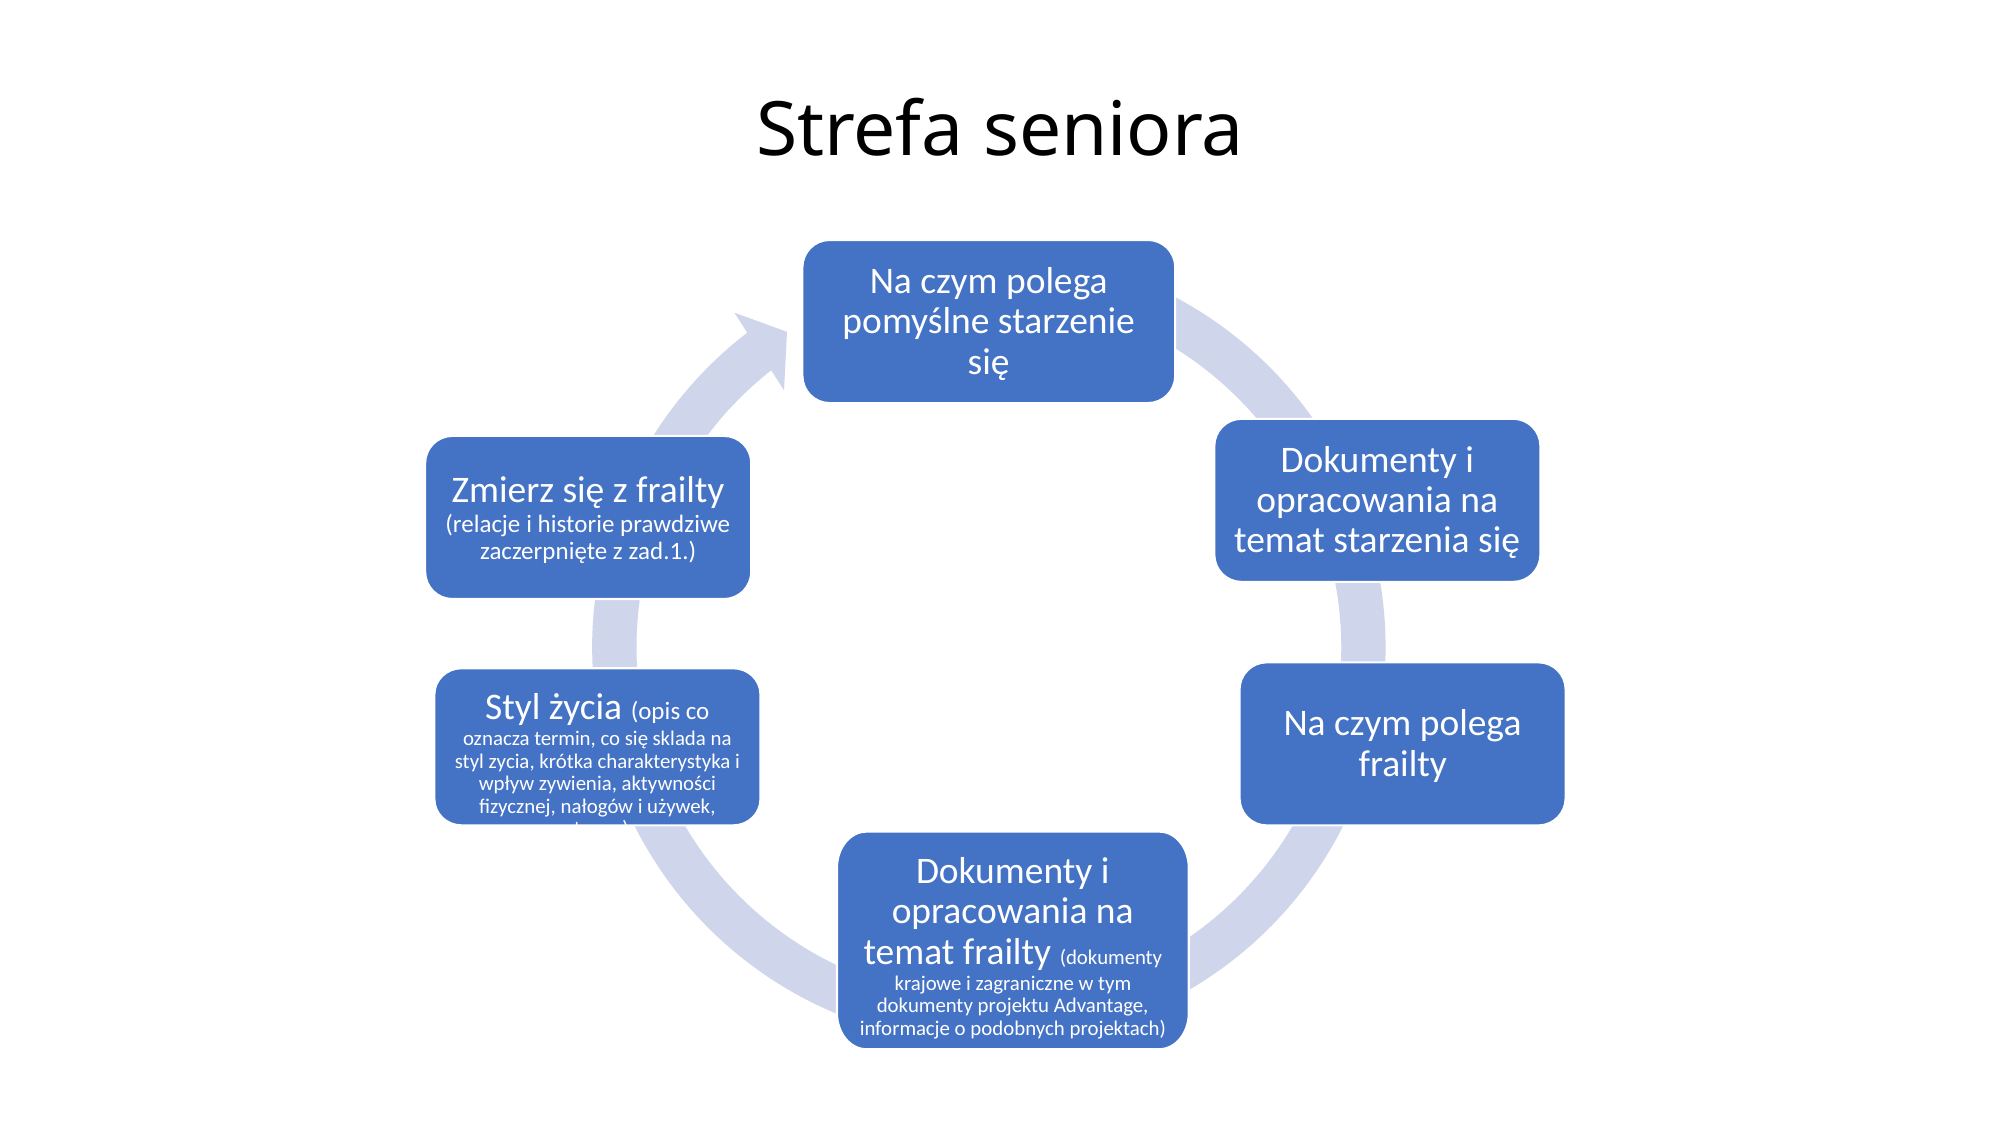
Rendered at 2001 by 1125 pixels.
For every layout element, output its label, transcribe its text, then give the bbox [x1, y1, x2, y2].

text_box [1335, 582, 1386, 662]
text_box [653, 312, 788, 435]
text_box Dokumenty i opracowania na temat starzenia się [1214, 418, 1541, 582]
text_box Styl życia (opis co oznacza termin, co się sklada na styl zycia, krótka charakterystyka i wpływ zywienia, aktywności fizycznej, nałogów i używek, stresu,) [434, 668, 761, 826]
text_box [634, 826, 836, 1014]
text_box Na czym polega pomyślne starzenie się [802, 239, 1176, 404]
text_box [592, 599, 640, 668]
text_box [1189, 826, 1344, 990]
text_box [1176, 297, 1313, 418]
title Strefa seniora [137, 22, 1863, 240]
text_box Zmierz się z frailty (relacje i historie prawdziwe zaczerpnięte z zad.1.) [425, 435, 752, 599]
text_box Na czym polega frailty [1239, 662, 1566, 826]
text_box Dokumenty i opracowania na temat frailty (dokumenty krajowe i zagraniczne w tym dokumenty projektu Advantage, informacje o podobnych projektach) [836, 831, 1189, 1050]
